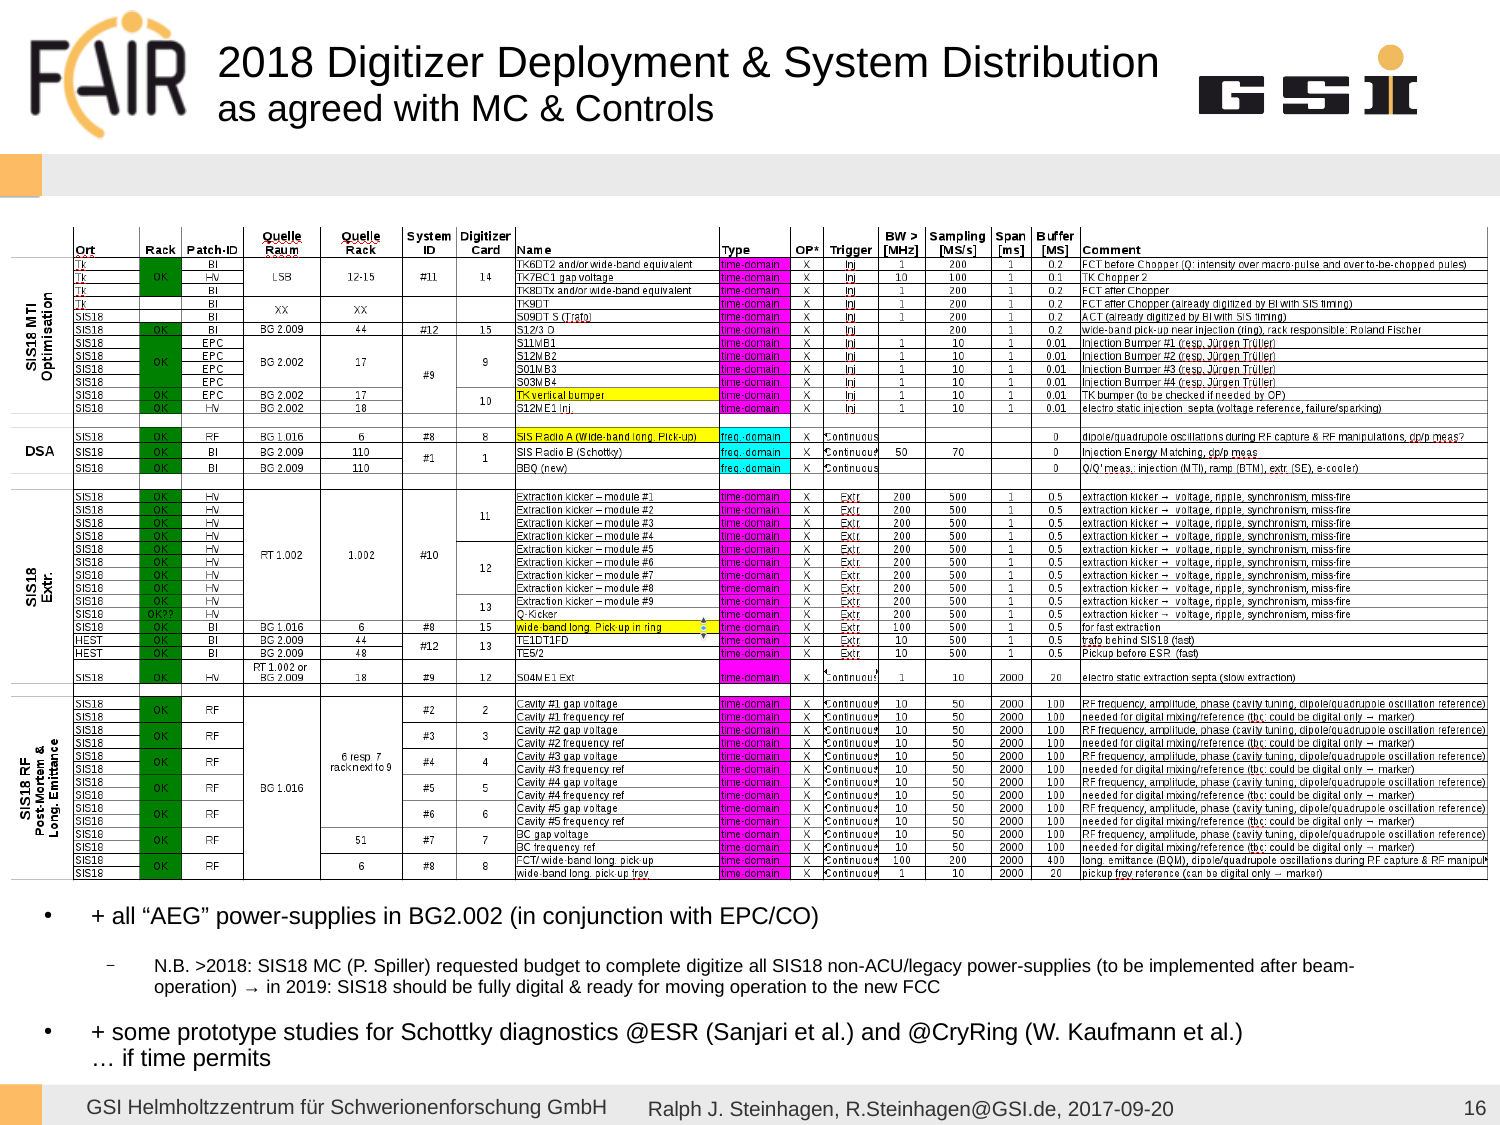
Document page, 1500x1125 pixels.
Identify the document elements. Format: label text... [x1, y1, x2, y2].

picture [11, 227, 1488, 881]
picture [30, 9, 187, 141]
list + all “AEG” power-supplies in BG2.002 (in conjunction with EPC/CO) N.B. >2018: SIS18 MC (P. Spiller) requested budget to complete digitize all SIS18 non-ACU/legacy power-supplies (to be implemented after beam-operation) → in 2019: SIS18 should be fully digital & ready for moving operation to the new FCC + some prototype studies for Schottky diagnostics @ESR (Sanjari et al.) and @CryRing (W. Kaufmann et al.) … if time permits [28, 903, 1425, 1073]
picture [1201, 42, 1419, 117]
title 2018 Digitizer Deployment & System Distribution as agreed with MC & Controls [217, 12, 1201, 156]
